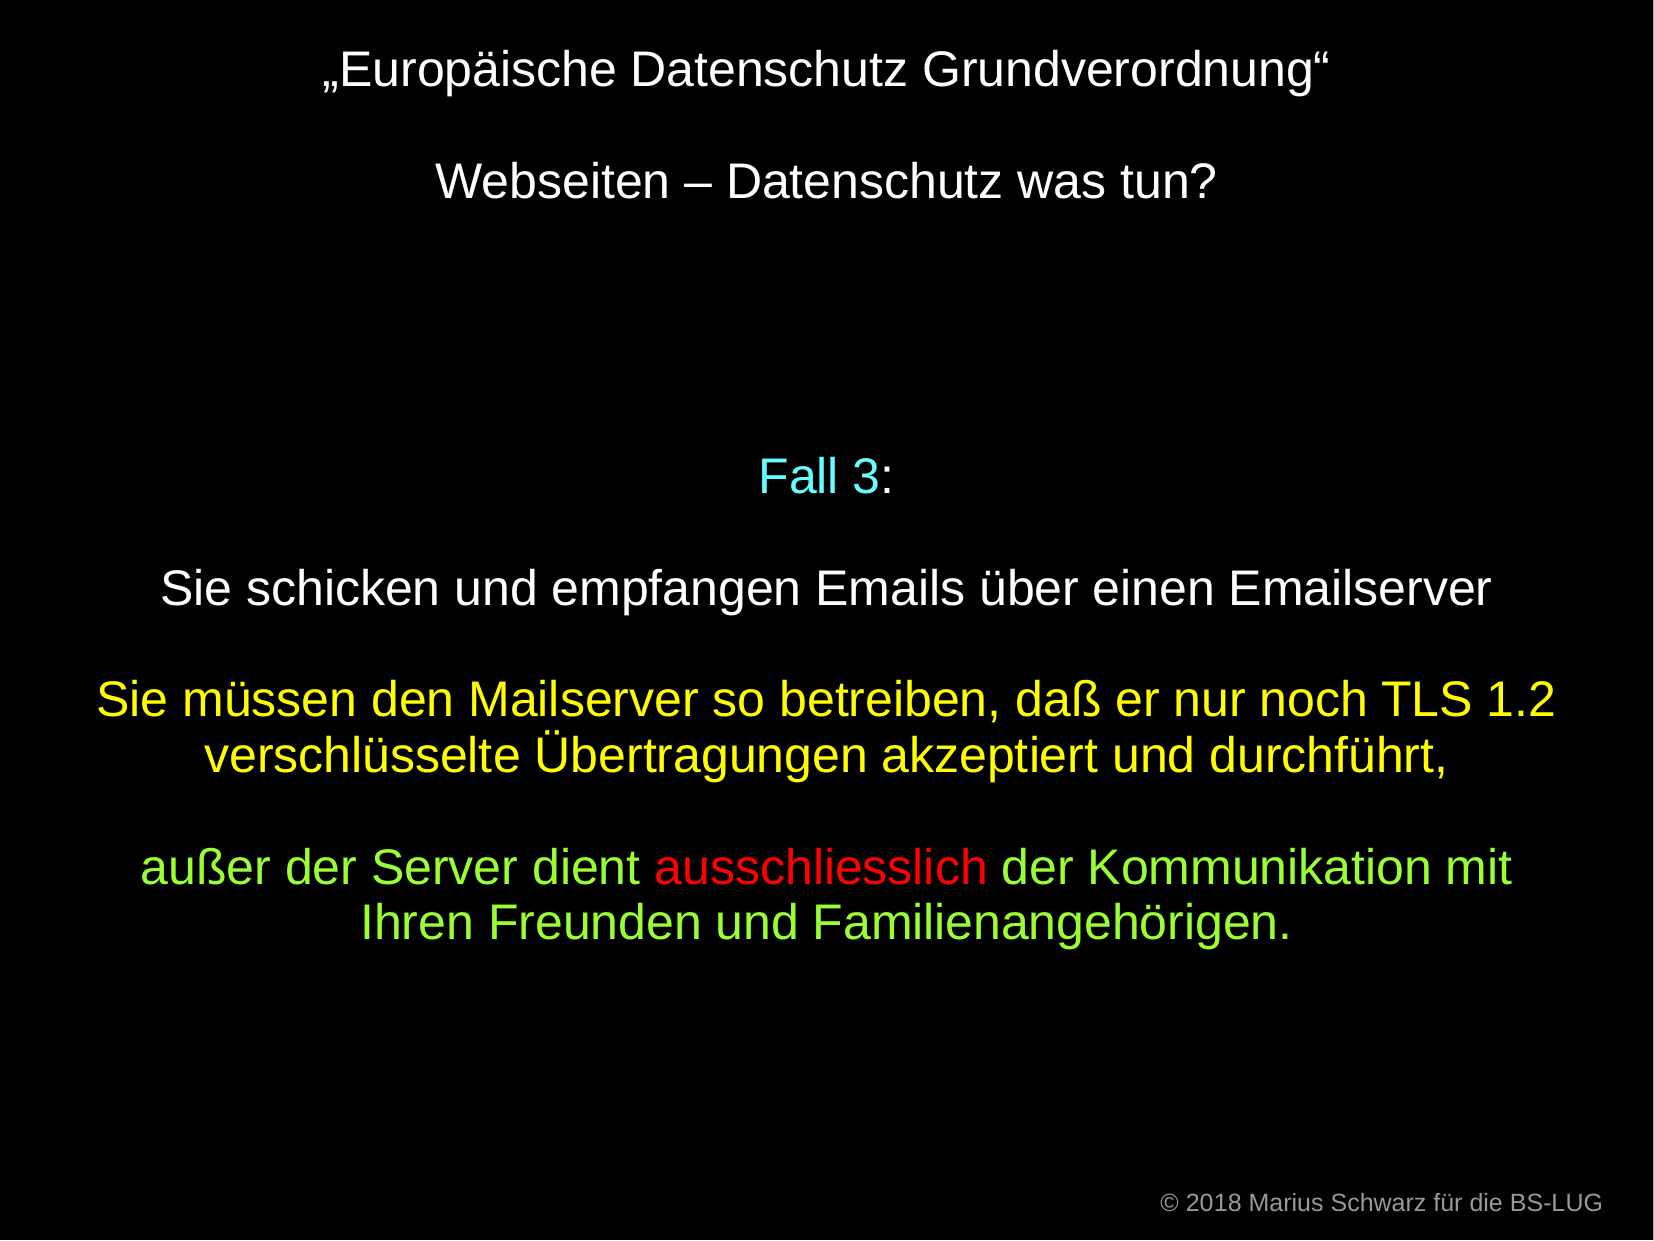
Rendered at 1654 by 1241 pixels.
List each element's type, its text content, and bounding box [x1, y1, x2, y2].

text_box © 2018 Marius Schwarz für die BS-LUG [1145, 1181, 1630, 1224]
title „Europäische Datenschutz Grundverordnung“ Webseiten – Datenschutz was tun? [82, 41, 1571, 209]
text_box Fall 3: Sie schicken und empfangen Emails über einen Emailserver Sie müssen den Mailserver so betreiben, daß er nur noch TLS 1.2 verschlüsselte Übertragungen akzeptiert und durchführt, außer der Server dient ausschliesslich der Kommunikation mit Ihren Freunden und Familienangehörigen. [82, 290, 1571, 1109]
